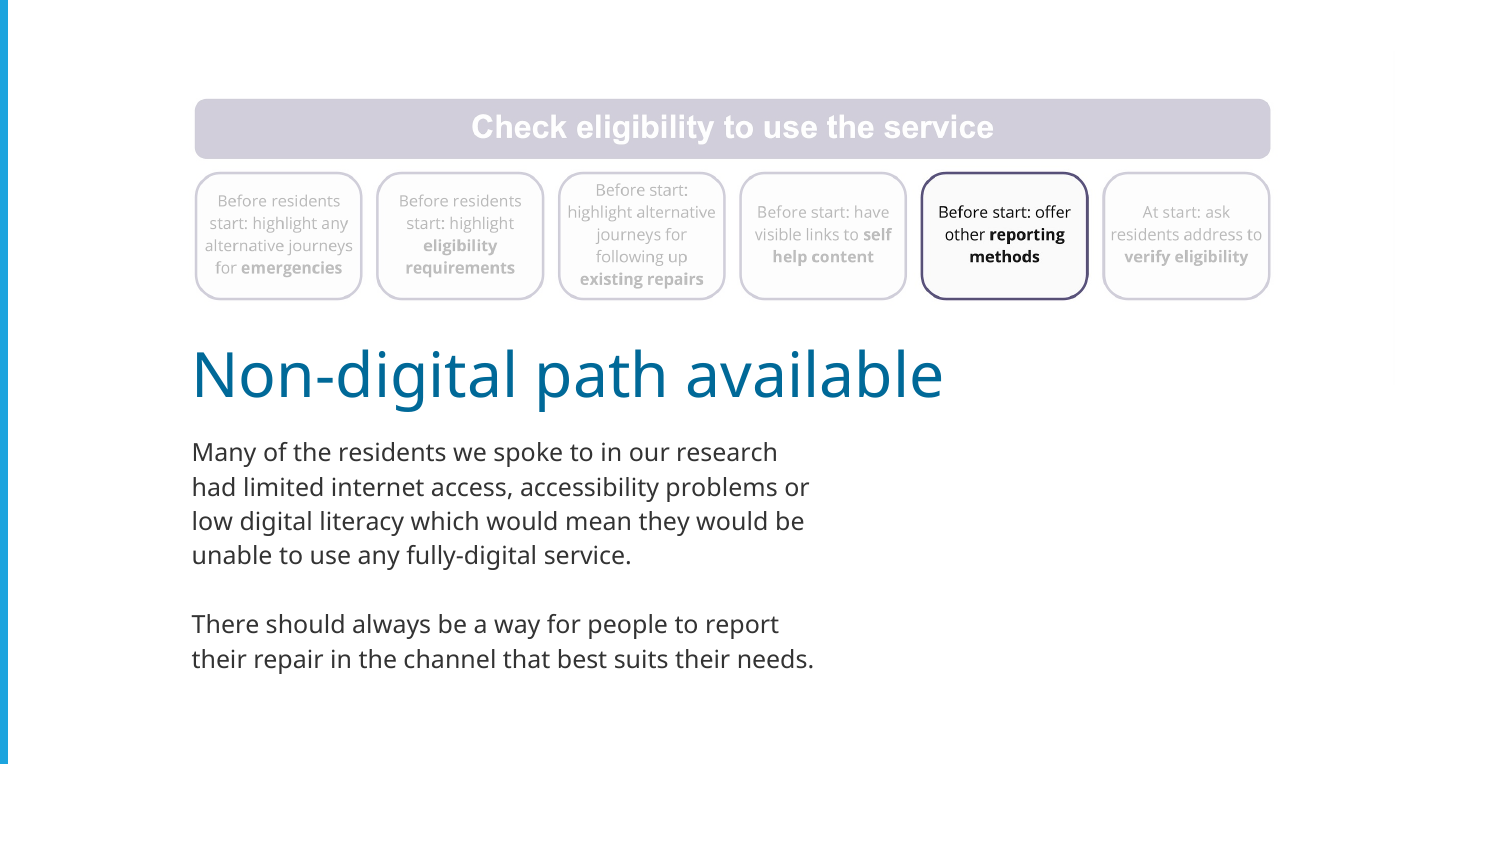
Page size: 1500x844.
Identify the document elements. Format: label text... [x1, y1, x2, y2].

text_box [185, 90, 1281, 313]
picture [105, 0, 1395, 401]
text_box Non-digital path available [176, 320, 1015, 476]
text_box Many of the residents we spoke to in our research had limited internet access, accessibility problems or low digital literacy which would mean they would be unable to use any fully-digital service. There should always be a way for people to report their repair in the channel that best suits their needs. [176, 417, 843, 686]
